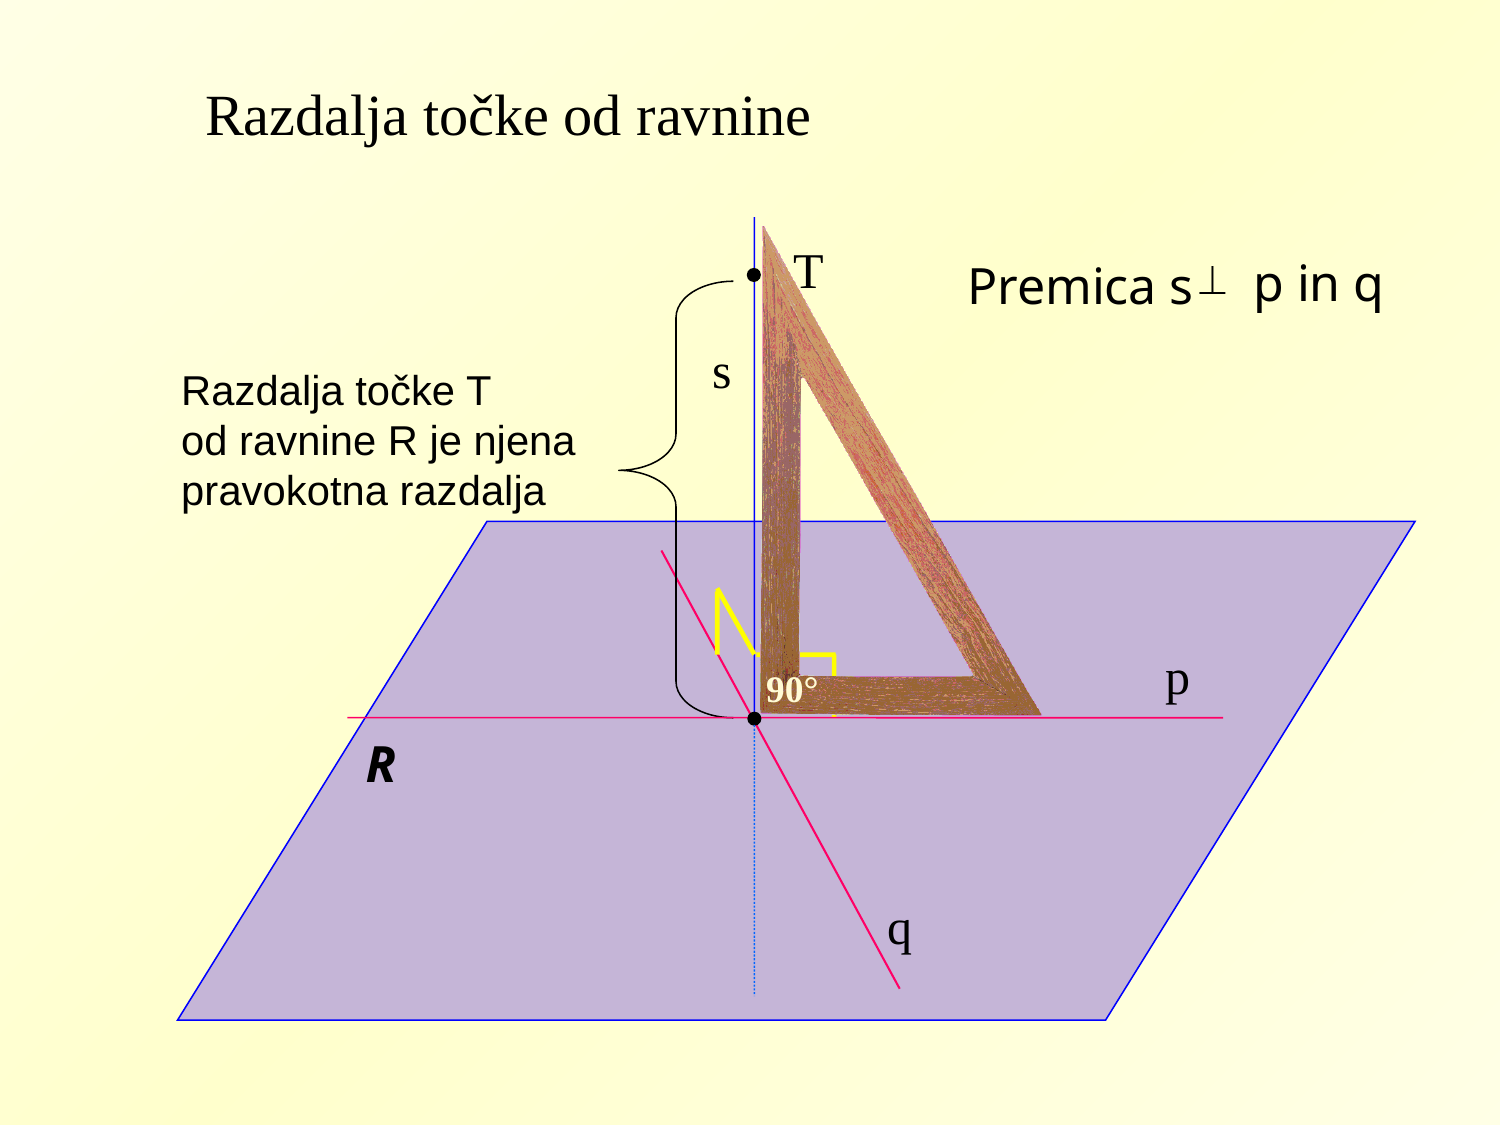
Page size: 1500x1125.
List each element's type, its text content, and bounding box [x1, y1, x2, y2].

text_box [677, 521, 753, 645]
text_box [366, 521, 708, 716]
text_box R [350, 724, 411, 800]
text_box [756, 521, 760, 652]
picture [760, 224, 1042, 716]
text_box Premica s [1042, 246, 1209, 322]
title Razdalja točke od ravnine [177, 75, 840, 150]
text_box q [872, 887, 928, 963]
text_box [177, 521, 1416, 1021]
text_box p [1151, 637, 1206, 713]
text_box p in q [1223, 243, 1415, 319]
text_box [747, 268, 760, 282]
text_box Razdalja točke T od ravnine R je njena pravokotna razdalja [166, 356, 591, 522]
text_box 90° [751, 657, 834, 718]
picture [1191, 256, 1234, 303]
text_box [720, 600, 753, 711]
text_box s [698, 331, 748, 407]
